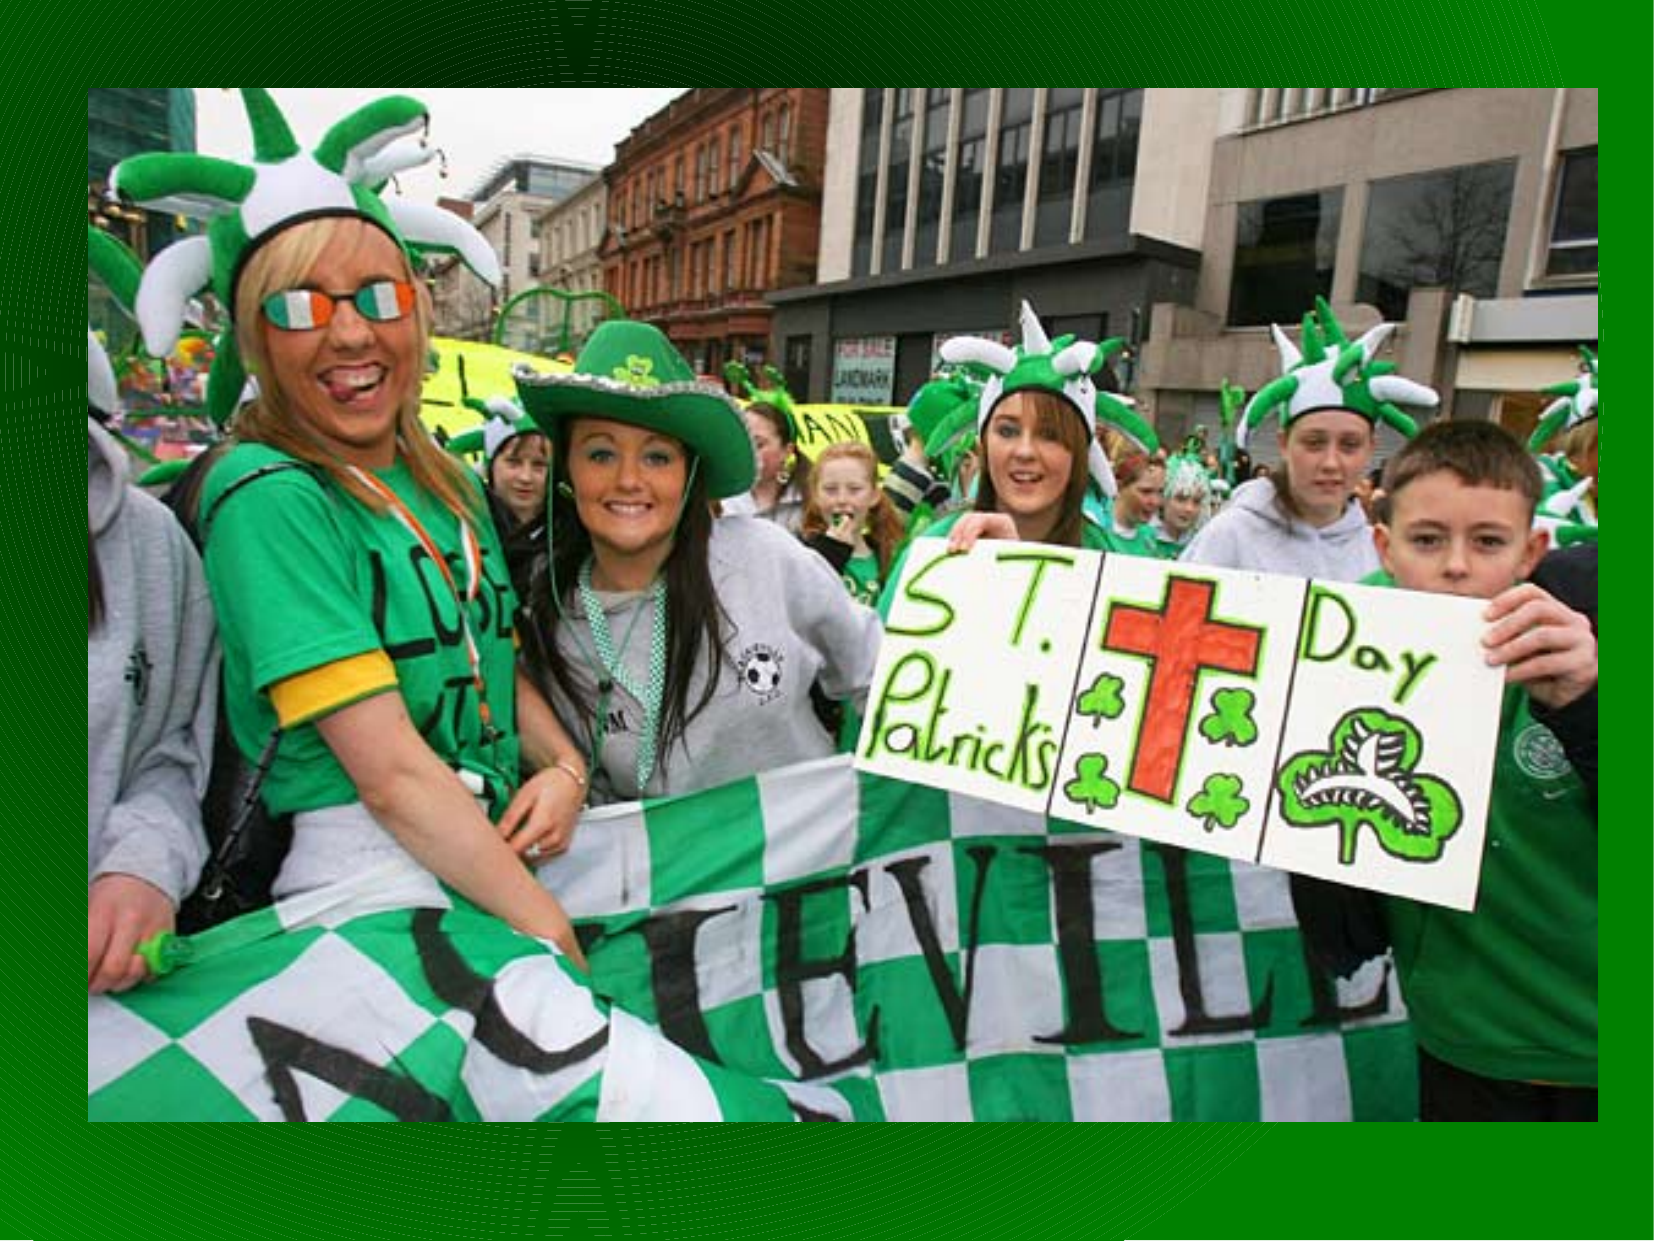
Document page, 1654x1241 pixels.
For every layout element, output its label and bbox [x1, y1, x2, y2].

picture [88, 88, 1598, 1123]
